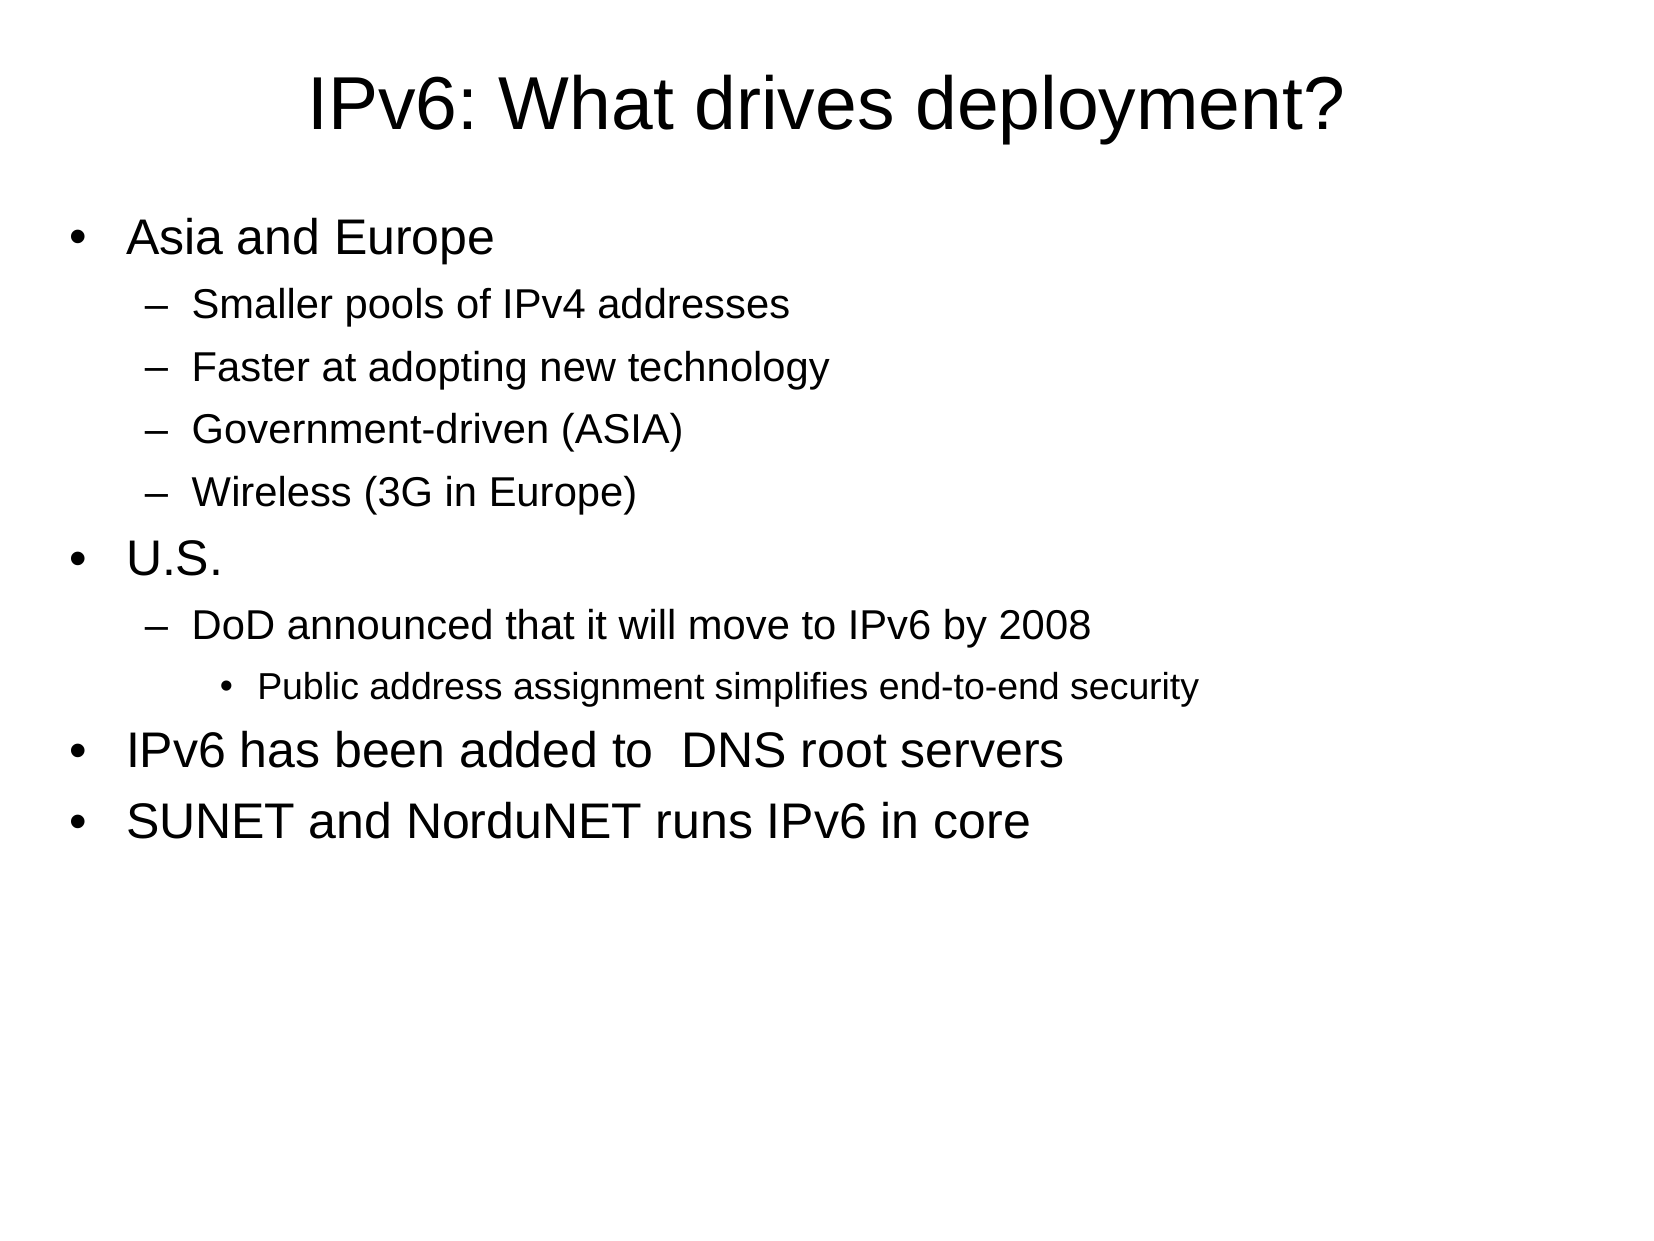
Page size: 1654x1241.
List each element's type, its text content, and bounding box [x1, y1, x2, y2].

title IPv6: What drives deployment? [124, 41, 1530, 166]
list Asia and Europe Smaller pools of IPv4 addresses Faster at adopting new technology Government-driven (ASIA) Wireless (3G in Europe) U.S. DoD announced that it will move to IPv6 by 2008 Public address assignment simplifies end-to-end security IPv6 has been added to DNS root servers SUNET and NorduNET runs IPv6 in core [55, 206, 1613, 1103]
